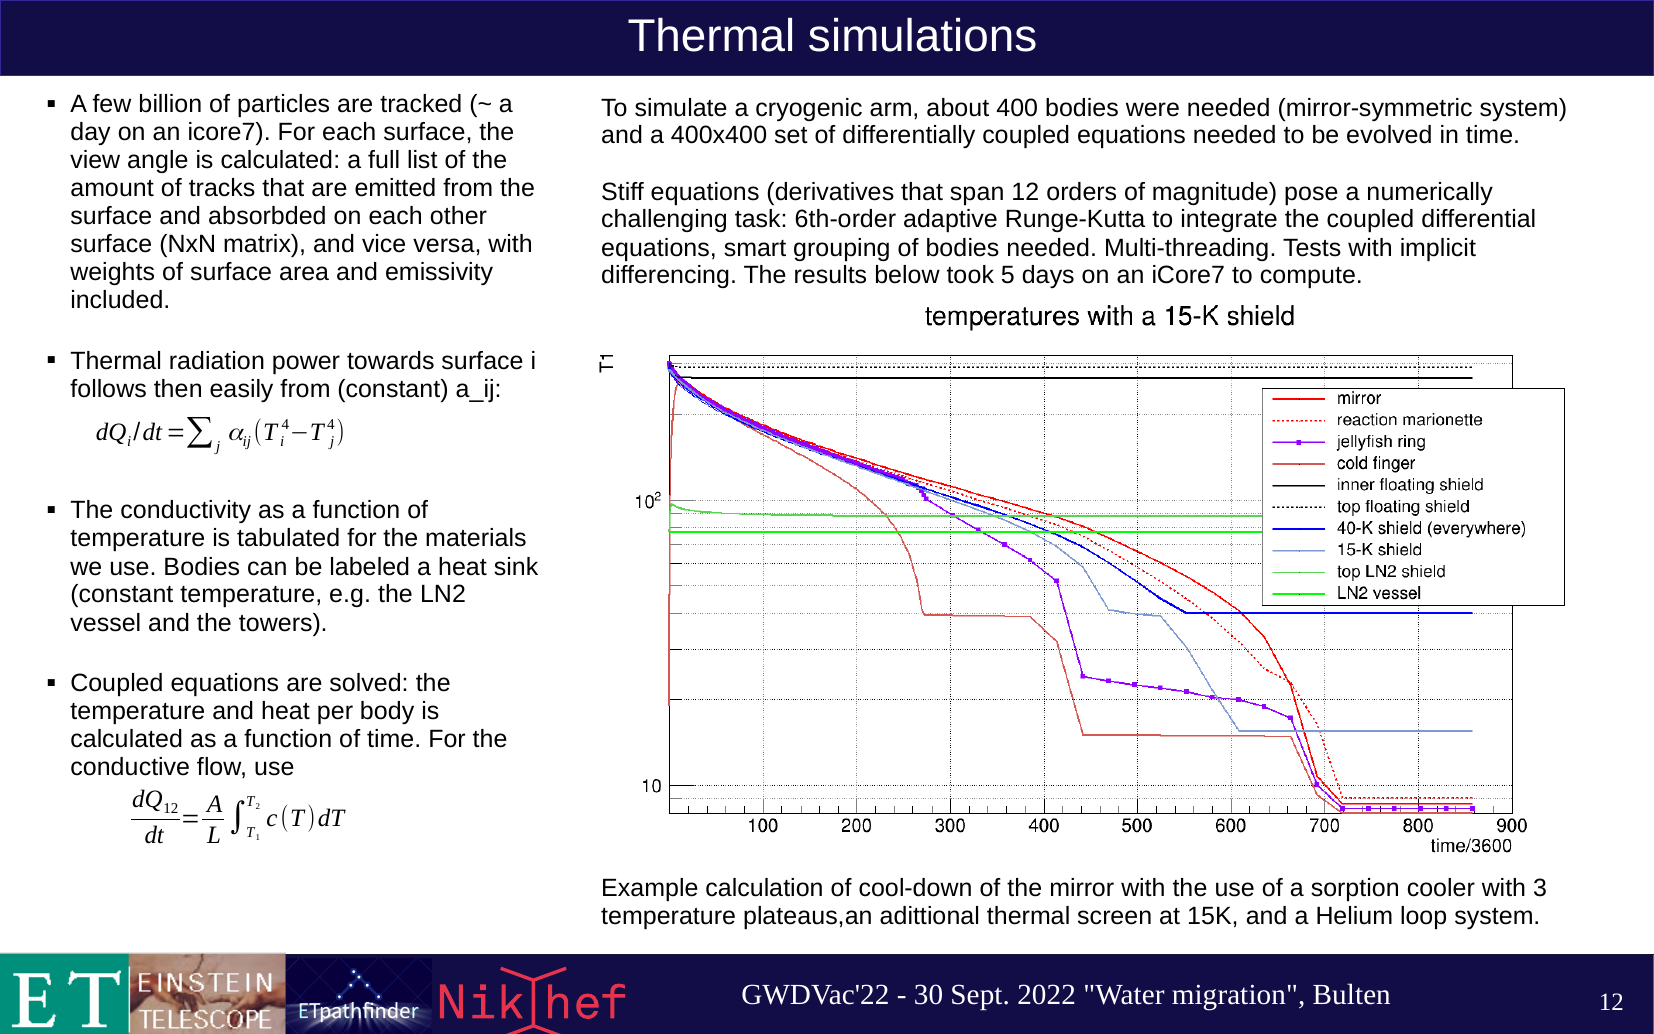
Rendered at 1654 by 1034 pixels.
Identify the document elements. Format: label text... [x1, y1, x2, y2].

picture [564, 298, 1617, 871]
picture [0, 951, 432, 1034]
text_box To simulate a cryogenic arm, about 400 bodies were needed (mirror-symmetric system) and a 400x400 set of differentially coupled equations needed to be evolved in time. Stiff equations (derivatives that span 12 orders of magnitude) pose a numerically challenging task: 6th-order adaptive Runge-Kutta to integrate the coupled differential equations, smart grouping of bodies needed. Multi-threading. Tests with implicit differencing. The results below took 5 days on an iCore7 to compute. [585, 84, 1621, 327]
title Thermal simulations [75, 1, 1591, 70]
list A few billion of particles are tracked (~ a day on an icore7). For each surface, the view angle is calculated: a full list of the amount of tracks that are emitted from the surface and absorbded on each other surface (NxN matrix), and vice versa, with weights of surface area and emissivity included. Thermal radiation power towards surface i follows then easily from (constant) a_ij: The conductivity as a function of temperature is tabulated for the materials we use. Bodies can be labeled a heat sink (constant temperature, e.g. the LN2 vessel and the towers). Coupled equations are solved: the temperature and heat per body is calculated as a function of time. For the conductive flow, use [45, 90, 541, 931]
chart [89, 415, 352, 455]
chart [122, 785, 354, 849]
text_box Example calculation of cool-down of the mirror with the use of a sorption cooler with 3 temperature plateaus,an adittional thermal screen at 15K, and a Helium loop system. [585, 865, 1636, 940]
